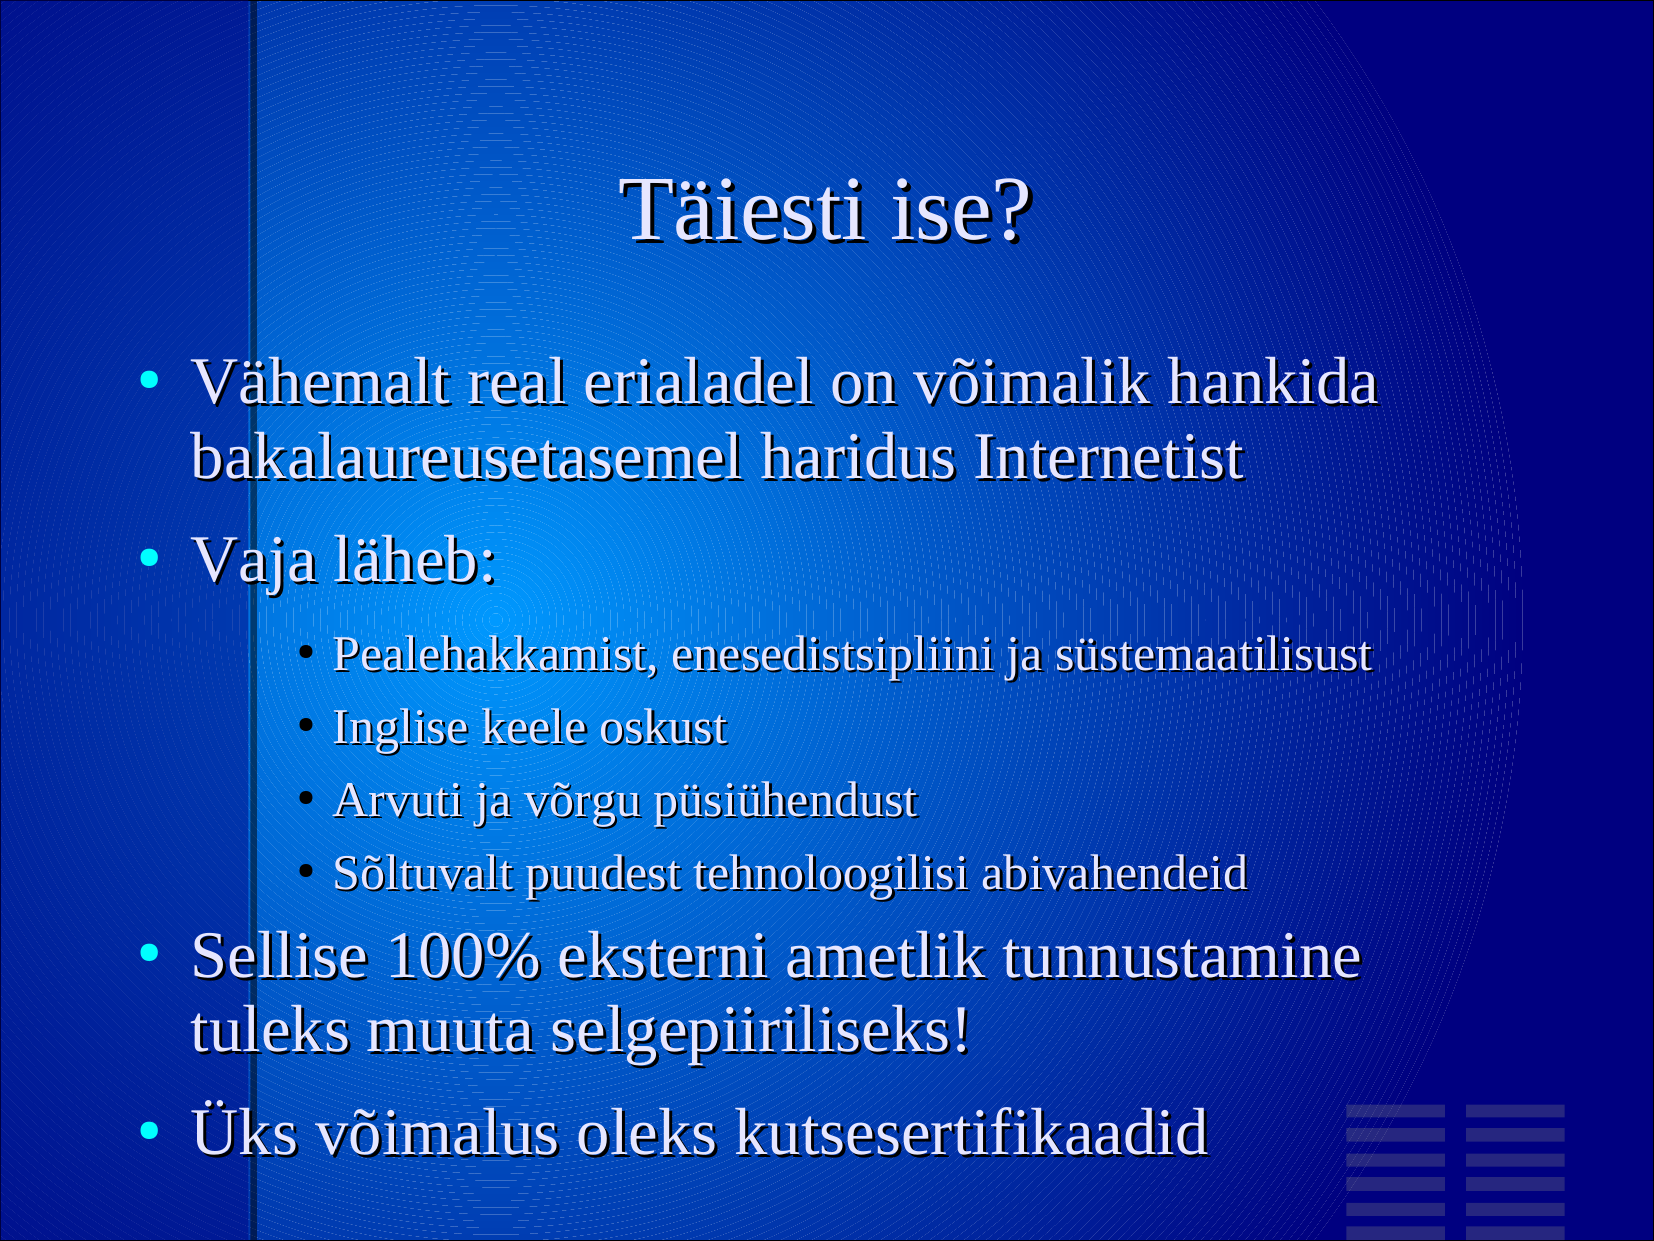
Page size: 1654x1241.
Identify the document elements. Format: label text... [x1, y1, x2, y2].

list Vähemalt real erialadel on võimalik hankida bakalaureusetasemel haridus Internetist Vaja läheb: Pealehakkamist, enesedistsipliini ja süstemaatilisust Inglise keele oskust Arvuti ja võrgu püsiühendust Sõltuvalt puudest tehnoloogilisi abivahendeid Sellise 100% eksterni ametlik tunnustamine tuleks muuta selgepiiriliseks! Üks võimalus oleks kutsesertifikaadid [119, 344, 1533, 1170]
title Täiesti ise? [119, 104, 1533, 313]
